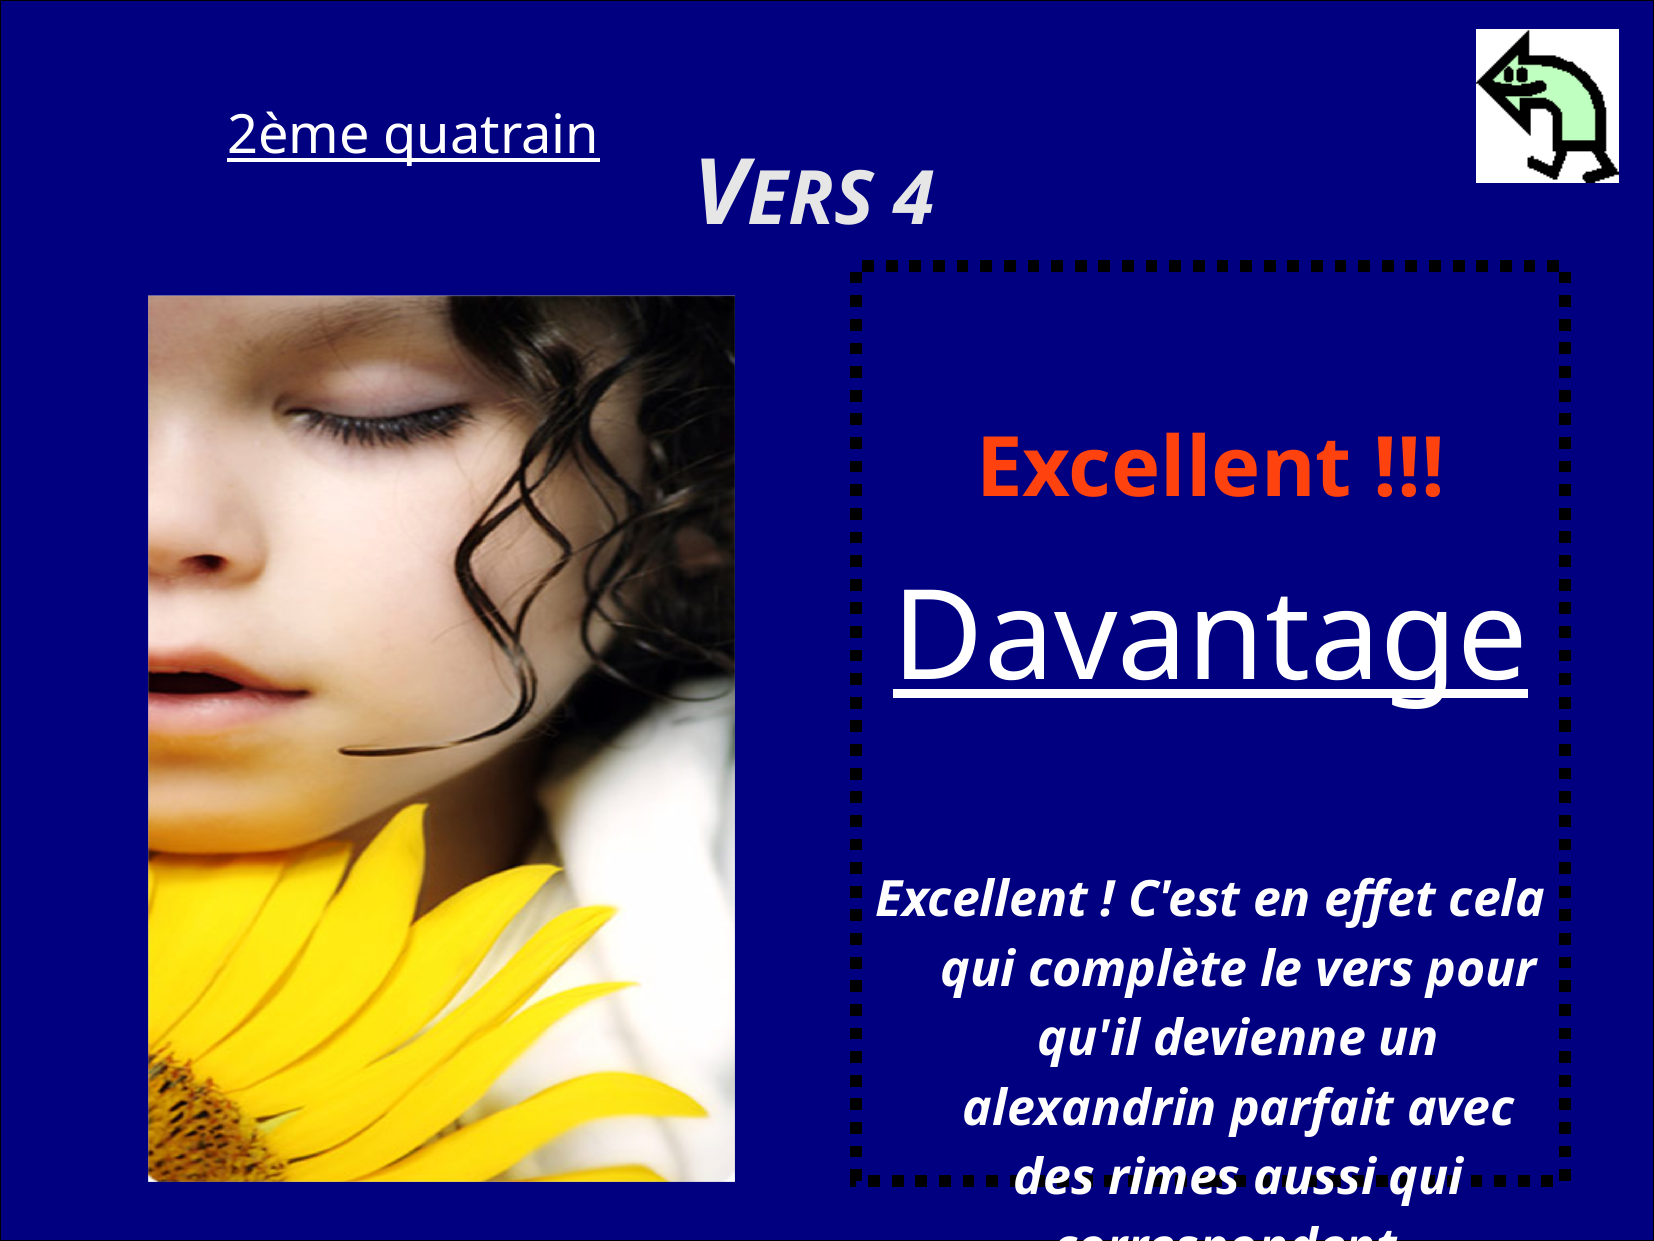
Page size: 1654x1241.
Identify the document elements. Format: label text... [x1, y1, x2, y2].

text_box [0, 0, 1654, 1241]
picture [1476, 29, 1619, 183]
text_box VERS 4 [653, 74, 975, 178]
picture [147, 295, 735, 1182]
list Excellent !!! Davantage Excellent ! C'est en effet cela qui complète le vers pour qu'il devienne un alexandrin parfait avec des rimes aussi qui correspondent. [856, 265, 1565, 1182]
text_box 2ème quatrain [147, 88, 680, 610]
